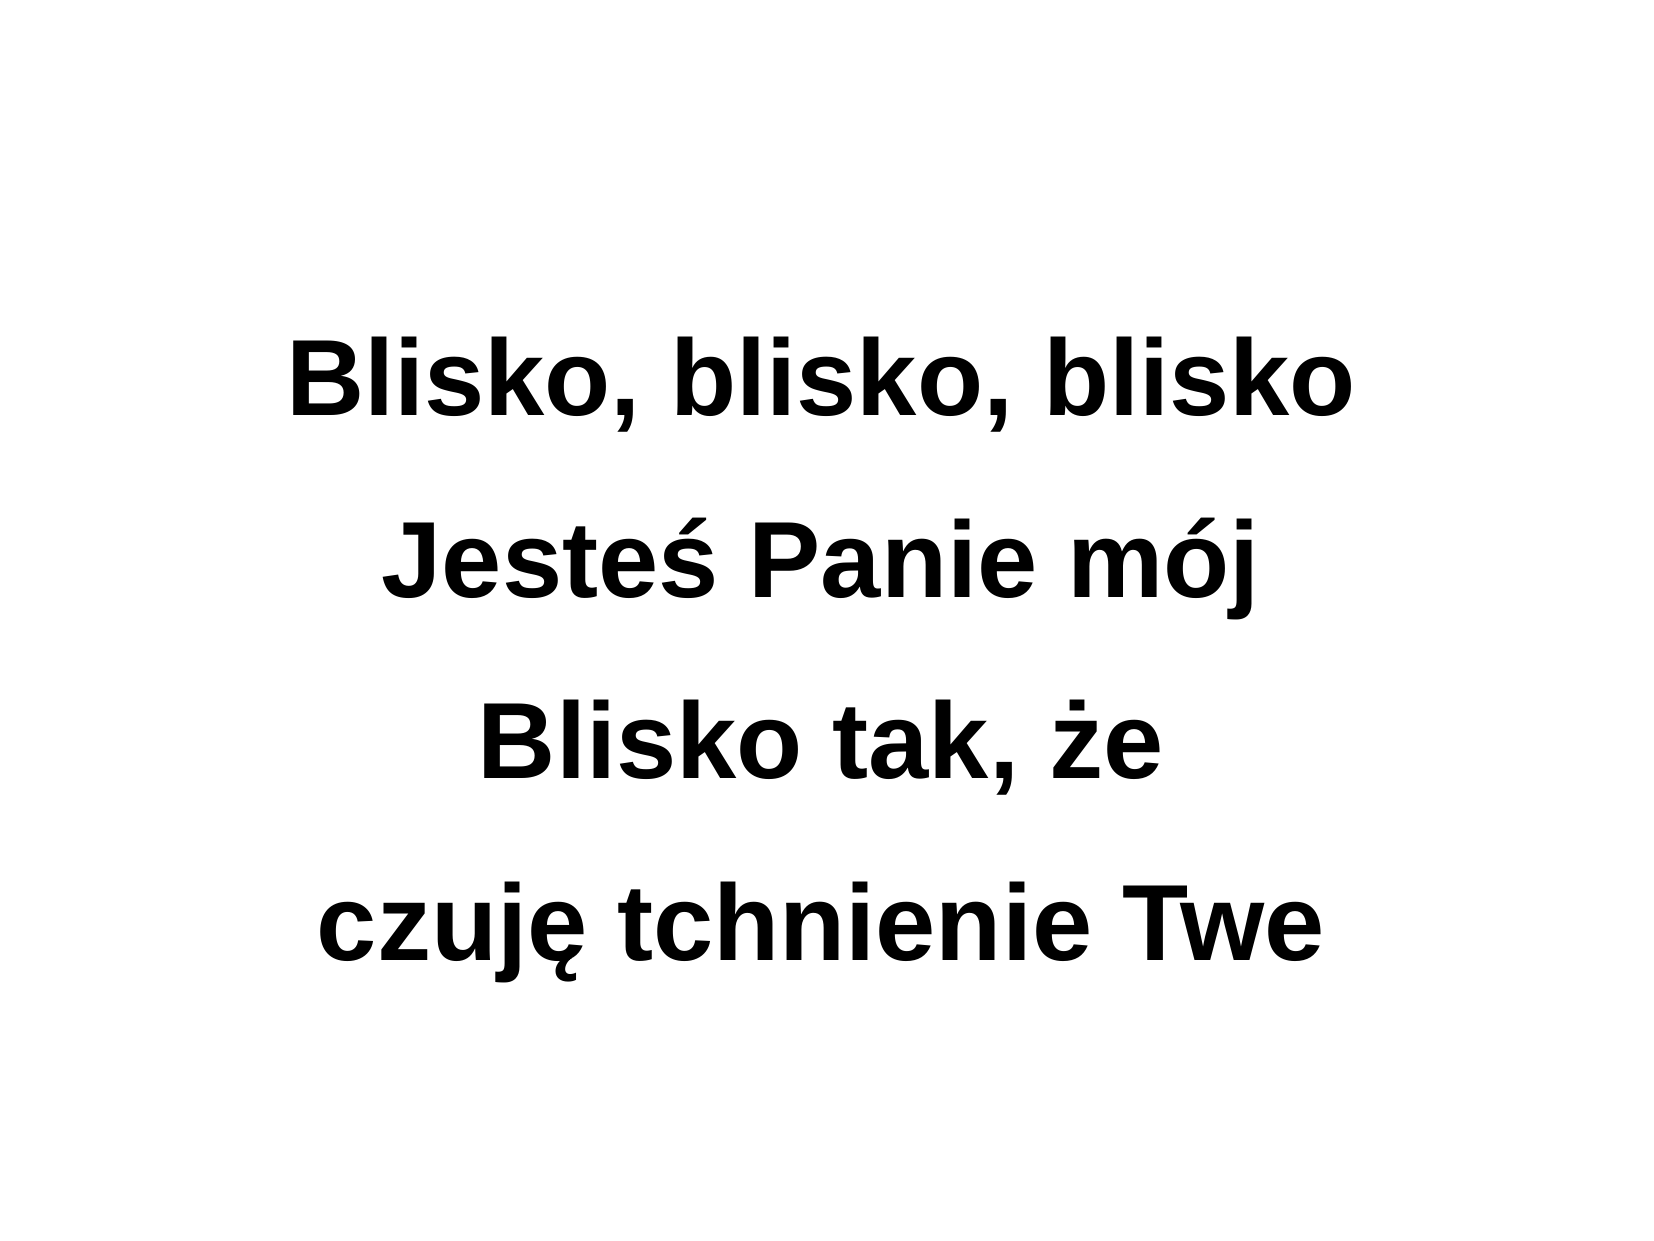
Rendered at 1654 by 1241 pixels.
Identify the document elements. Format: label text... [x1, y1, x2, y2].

subtitle Blisko, blisko, blisko Jesteś Panie mój Blisko tak, że czuję tchnienie Twe [0, 0, 1642, 1241]
